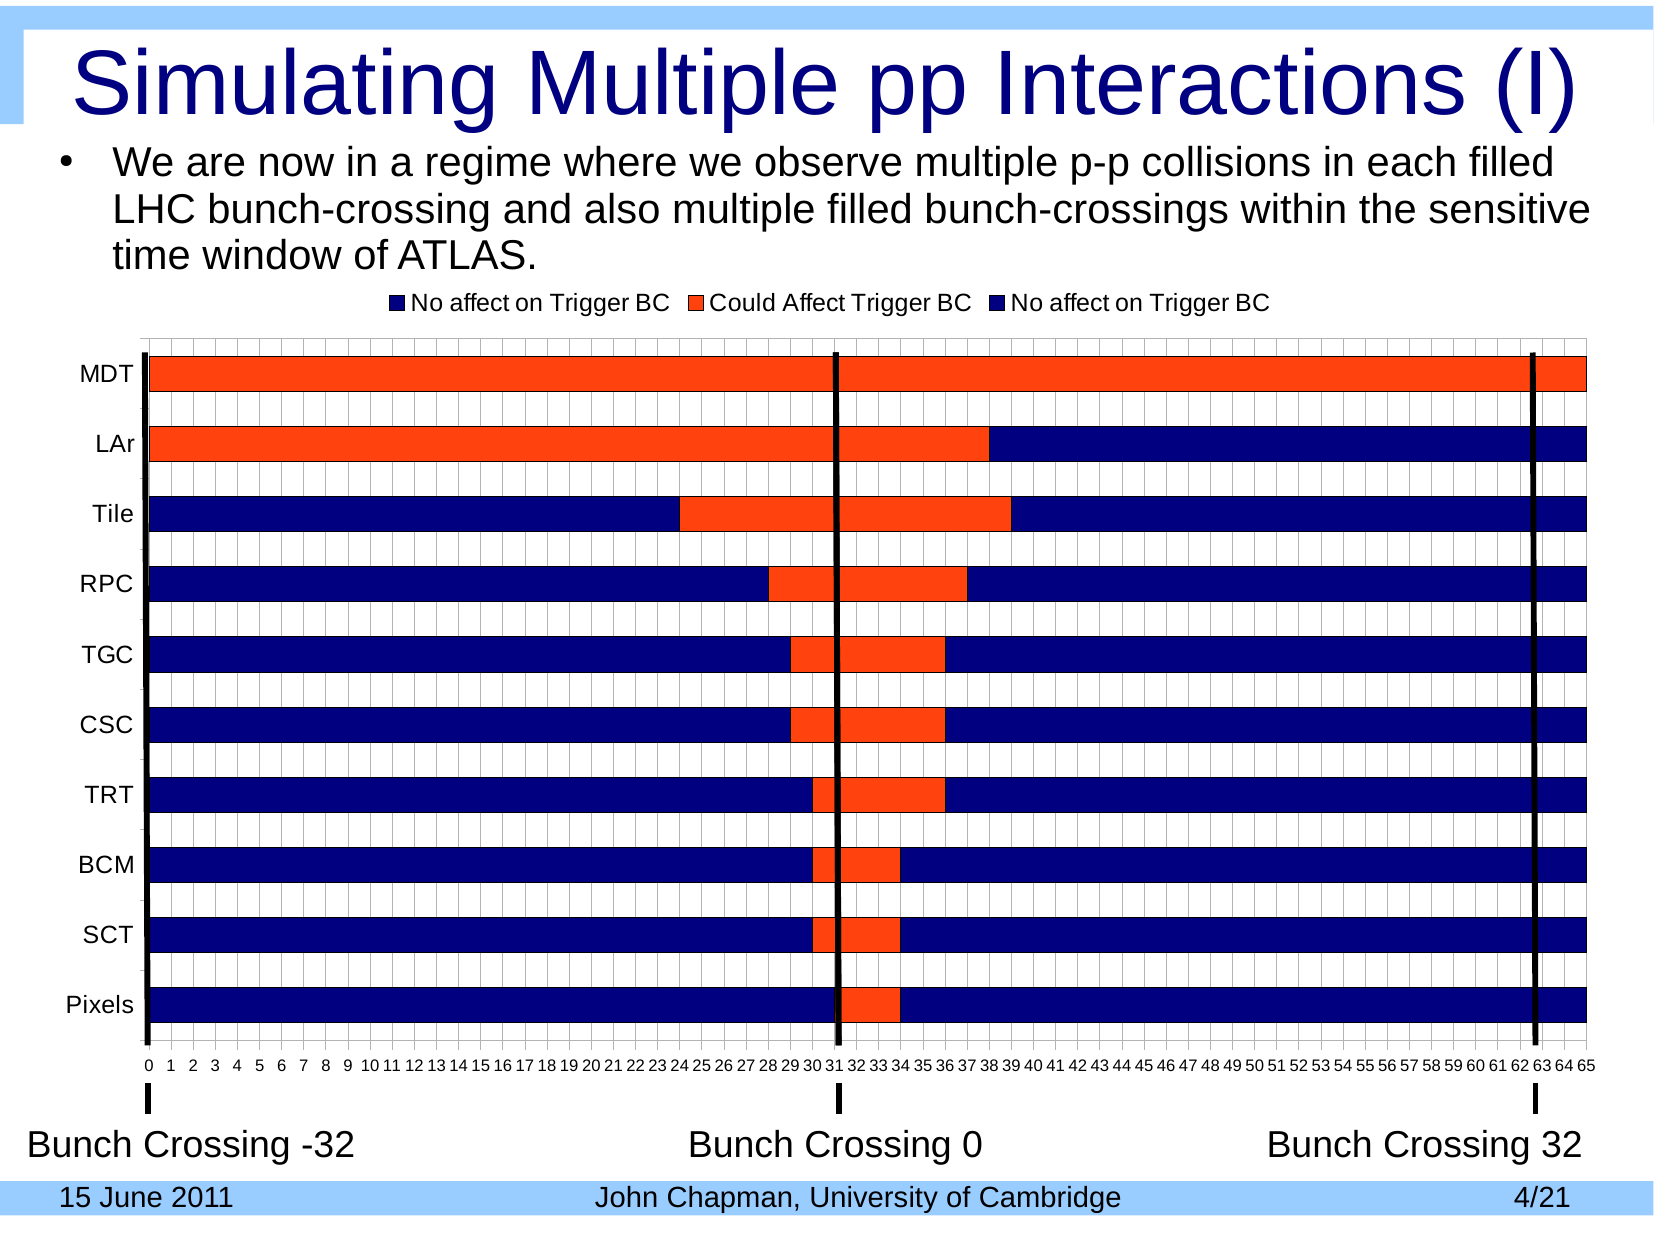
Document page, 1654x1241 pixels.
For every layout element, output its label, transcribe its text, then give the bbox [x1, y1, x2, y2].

text_box Bunch Crossing 32 [1251, 1116, 1625, 1174]
chart [33, 273, 1628, 1091]
title Simulating Multiple pp Interactions (I) [0, 23, 1654, 142]
text_box Bunch Crossing -32 [11, 1116, 384, 1174]
list We are now in a regime where we observe multiple p-p collisions in each filled LHC bunch-crossing and also multiple filled bunch-crossings within the sensitive time window of ATLAS. [41, 139, 1607, 284]
text_box Bunch Crossing 0 [673, 1116, 1010, 1174]
